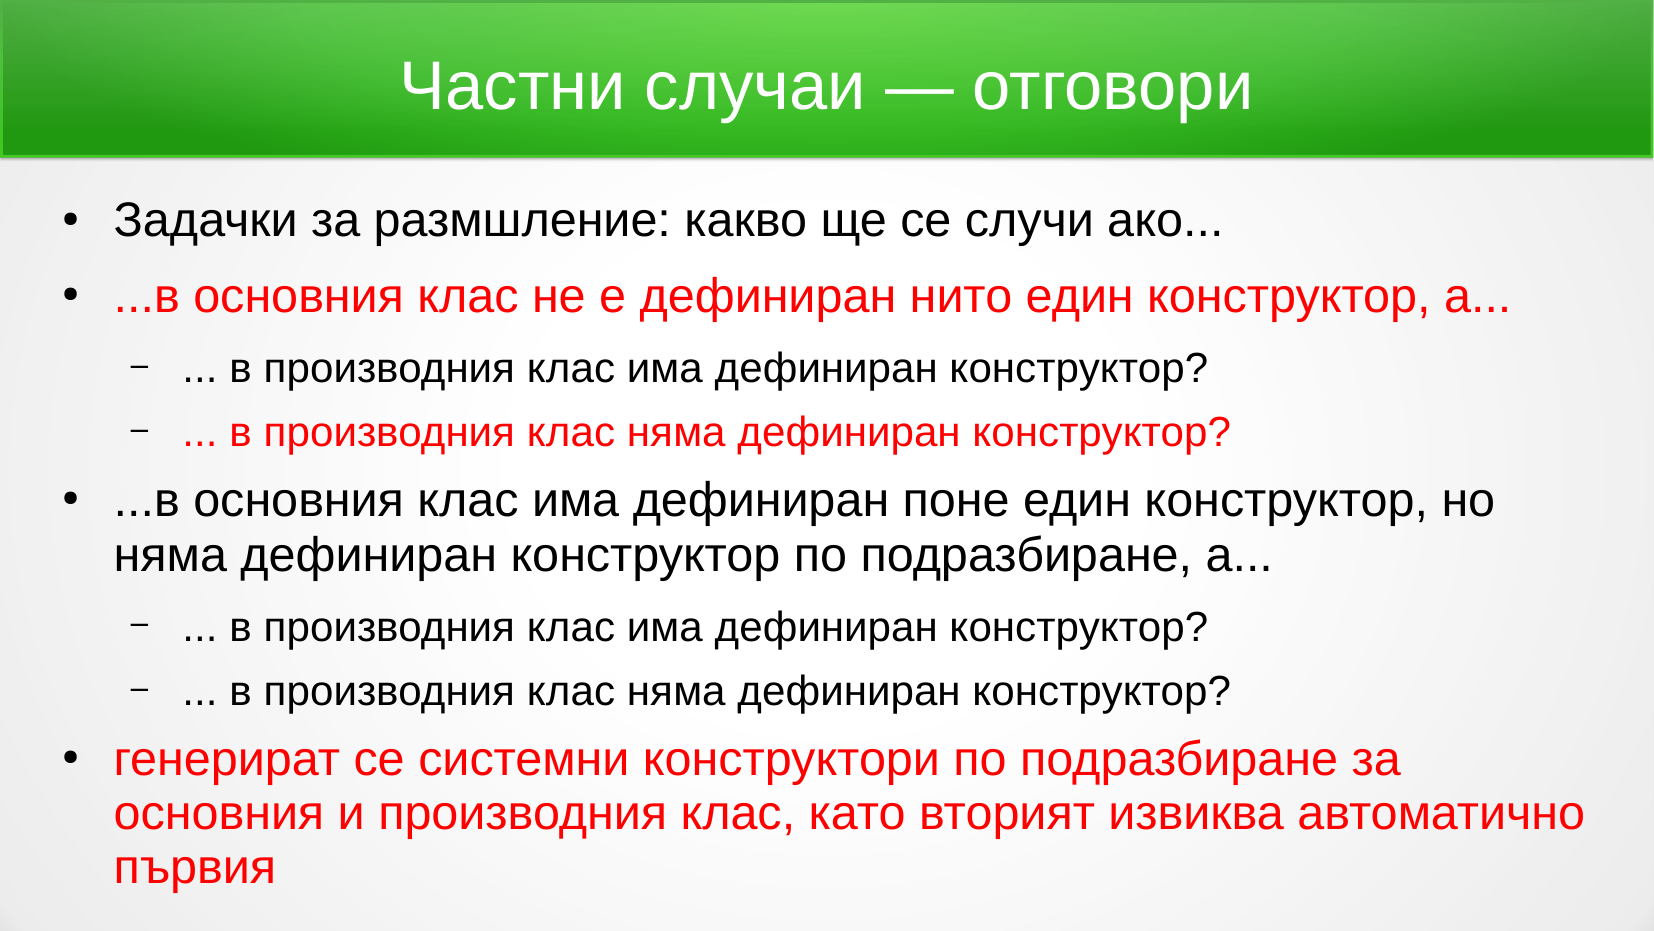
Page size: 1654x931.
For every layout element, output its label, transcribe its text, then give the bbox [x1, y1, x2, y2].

list Задачки за размшление: какво ще се случи ако... ...в основния клас не е дефиниран нито един конструктор, а... ... в производния клас има дефиниран конструктор? ... в производния клас няма дефиниран конструктор? ...в основния клас има дефиниран поне един конструктор, но няма дефиниран конструктор по подразбиране, а... ... в производния клас има дефиниран конструктор? ... в производния клас няма дефиниран конструктор? генерират се системни конструктори по подразбиране за основния и производния клас, като вторият извиква автоматично първия [44, 192, 1619, 898]
title Частни случаи — отговори [82, 37, 1571, 135]
